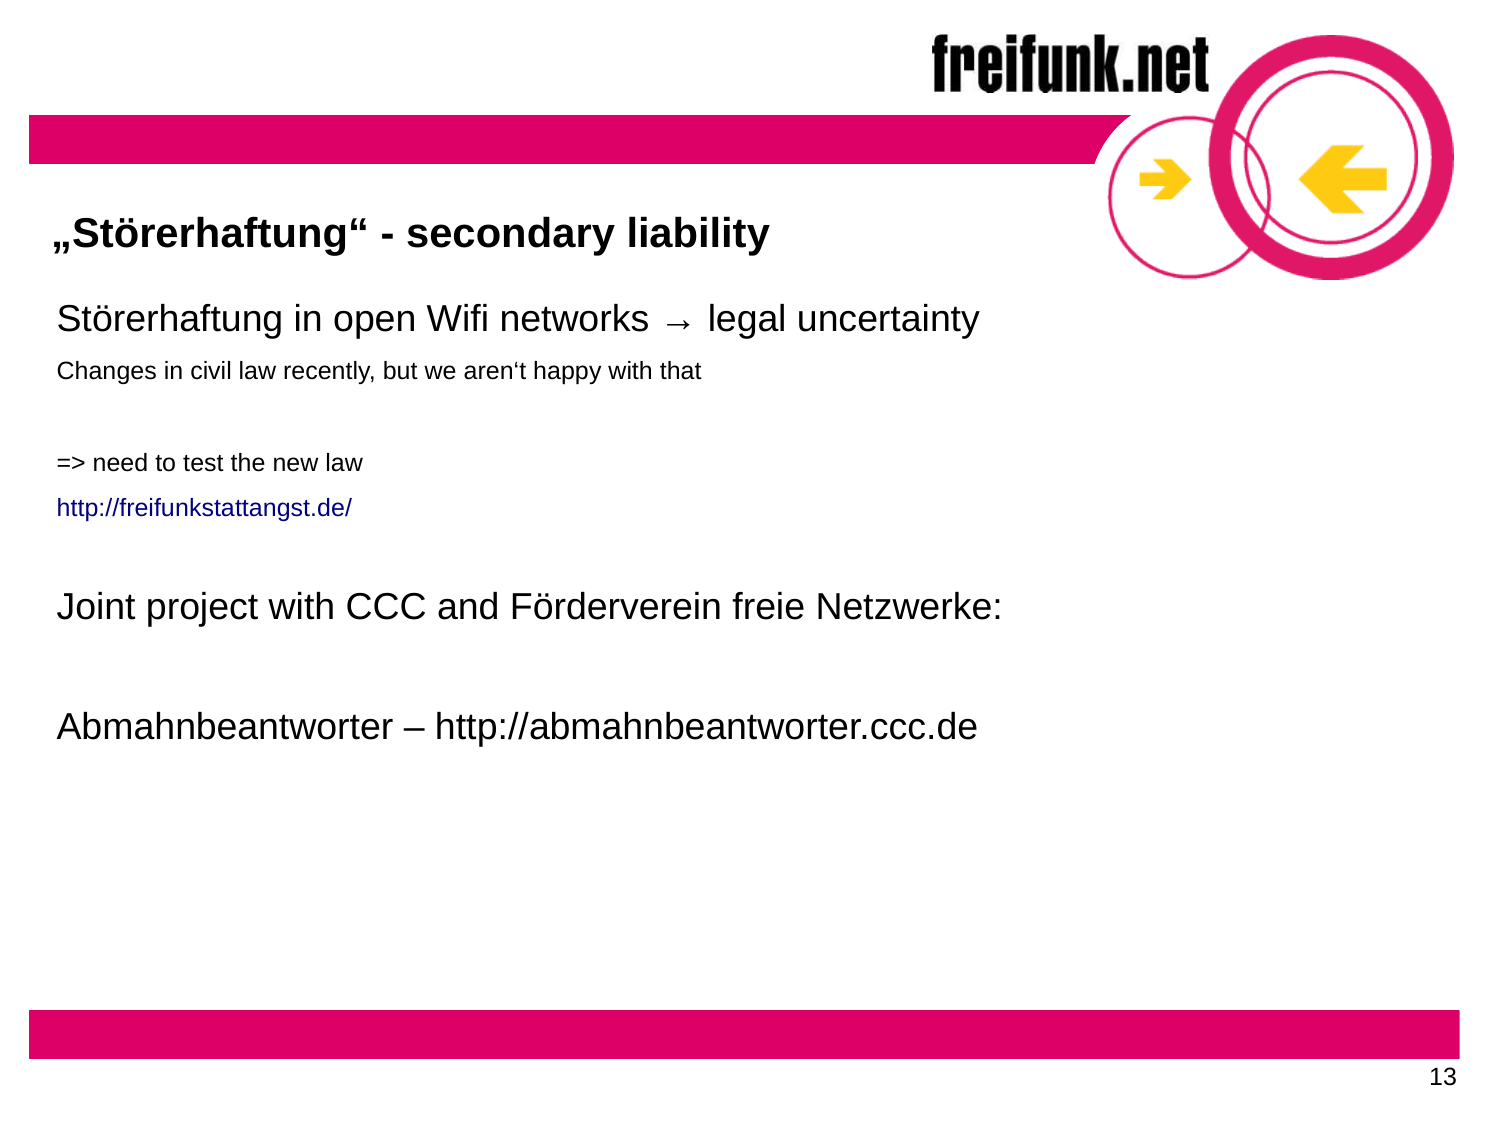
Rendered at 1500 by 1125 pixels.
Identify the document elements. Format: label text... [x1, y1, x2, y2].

picture [932, 34, 1454, 280]
text_box „Störerhaftung“ - secondary liability [51, 209, 1044, 289]
text_box Störerhaftung in open Wifi networks → legal uncertainty Changes in civil law recently, but we aren‘t happy with that => need to test the new law http://freifunkstattangst.de/ Joint project with CCC and Förderverein freie Netzwerke: Abmahnbeantworter – http://abmahnbeantworter.ccc.de [56, 297, 1285, 955]
